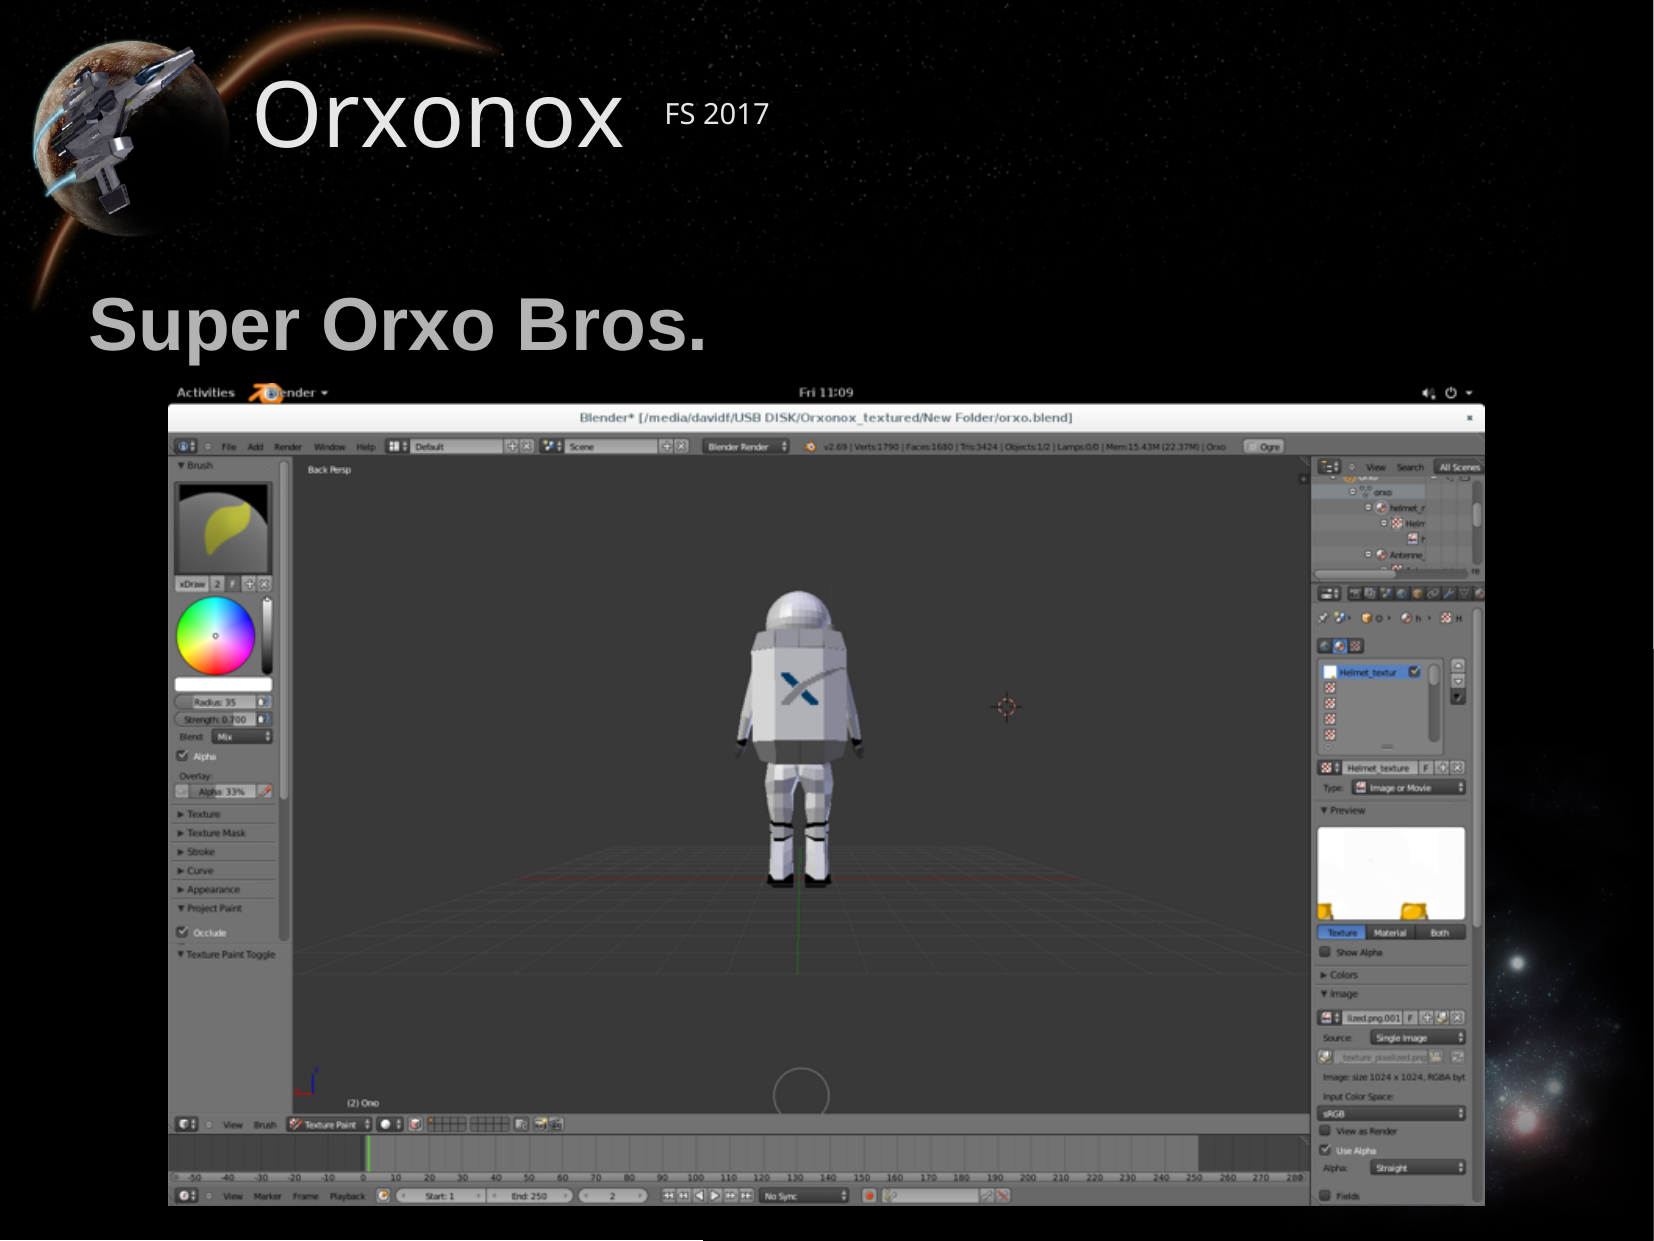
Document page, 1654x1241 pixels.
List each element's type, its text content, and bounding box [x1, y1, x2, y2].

title Super Orxo Bros. [88, 273, 1577, 377]
picture [0, 0, 1654, 1241]
